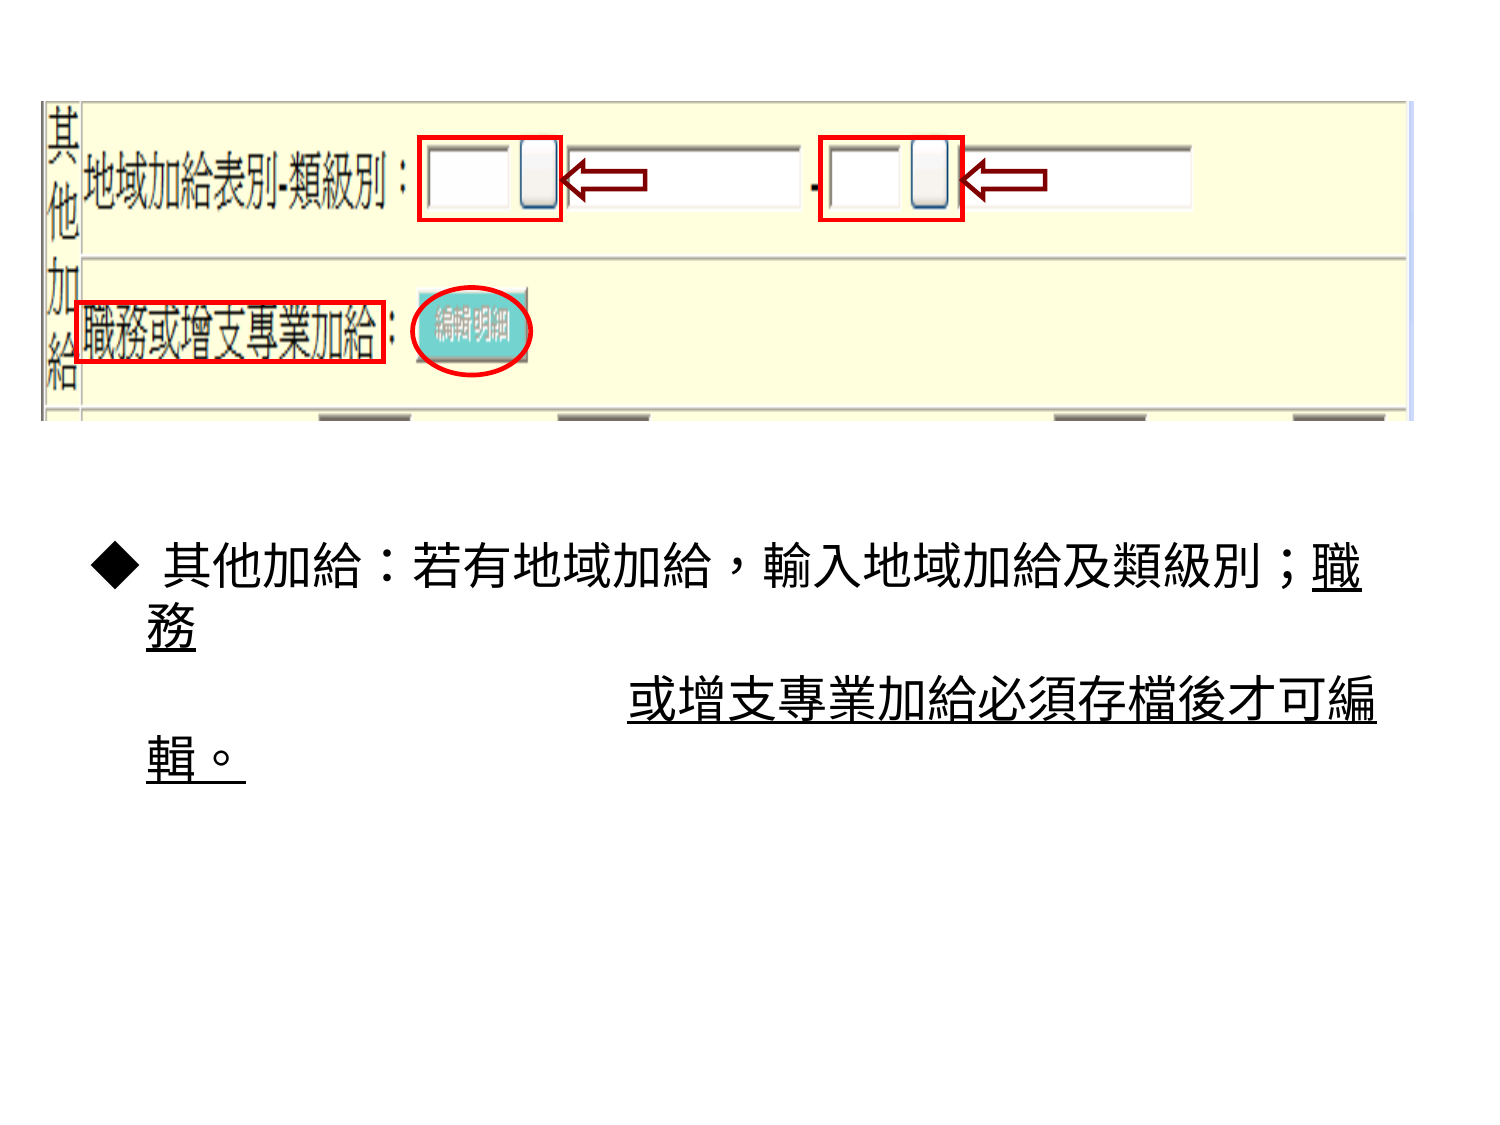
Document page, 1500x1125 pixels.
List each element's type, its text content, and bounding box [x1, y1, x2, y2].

text_box [419, 137, 561, 221]
text_box [412, 287, 531, 376]
text_box [820, 137, 1046, 221]
text_box [562, 162, 646, 198]
picture [41, 101, 1414, 421]
text_box [76, 302, 384, 362]
list ◆其他加給：若有地域加給，輸入地域加給及類級別；職務 或增支專業加給必須存檔後才可編輯。 [75, 527, 1426, 1005]
